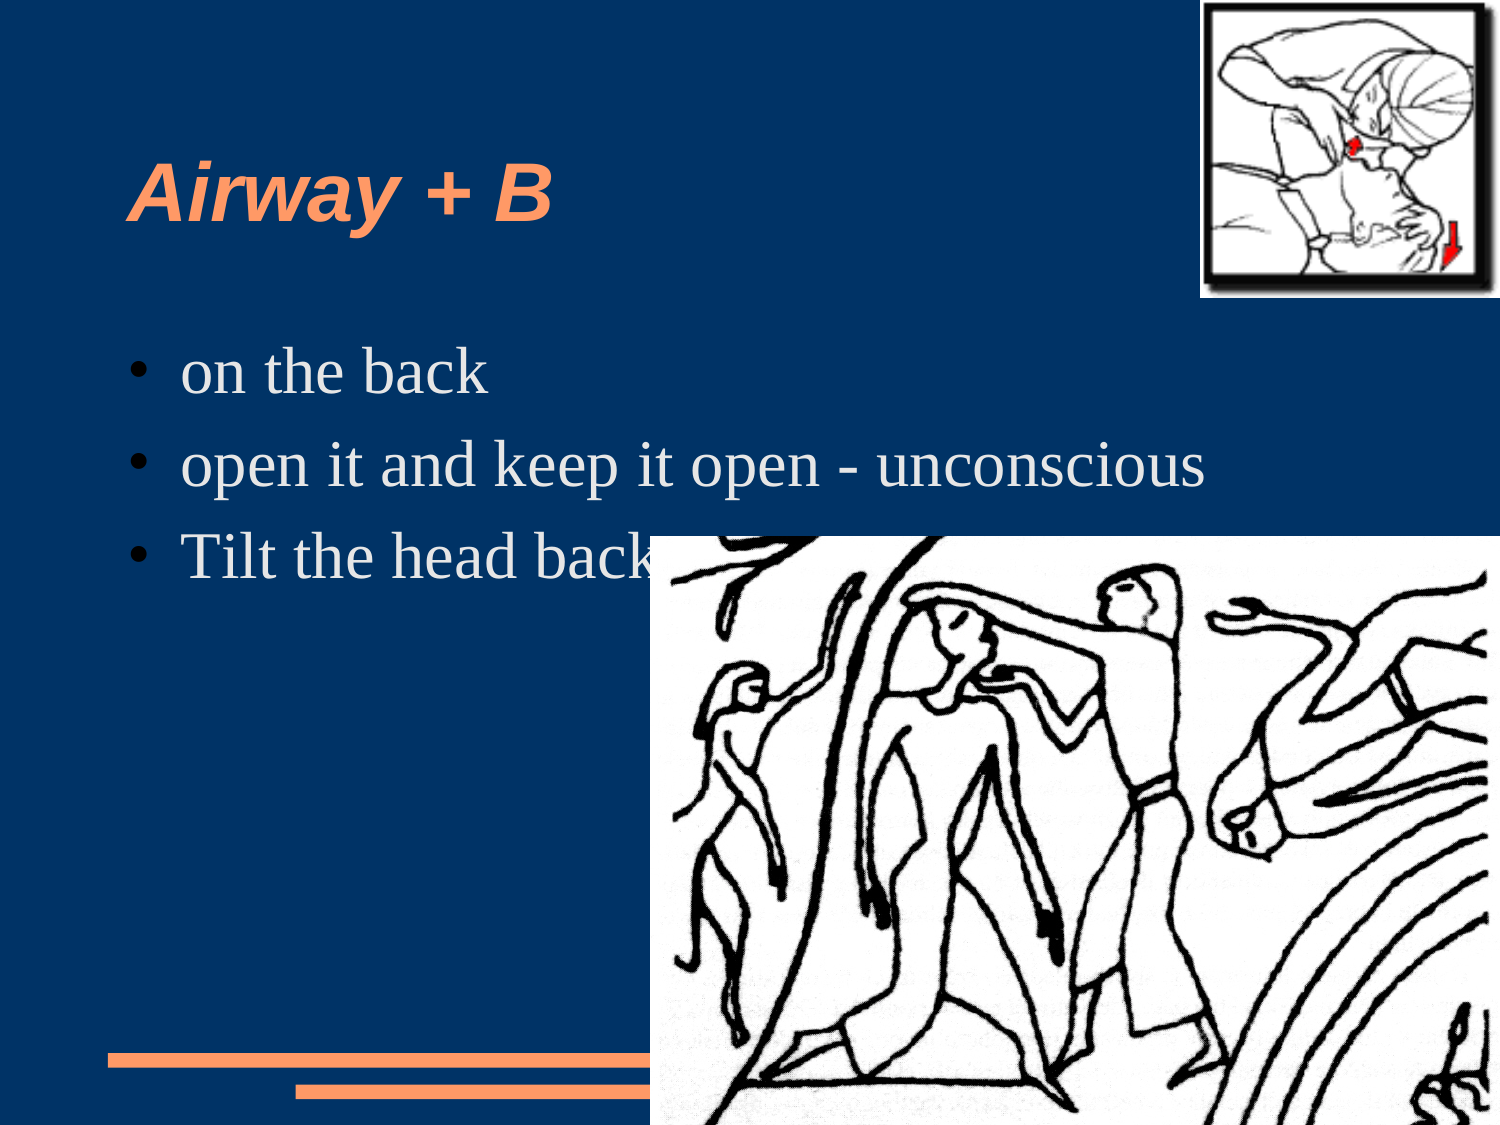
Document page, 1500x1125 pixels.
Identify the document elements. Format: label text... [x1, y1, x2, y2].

list on the back open it and keep it open - unconscious Tilt the head back [112, 324, 1388, 1001]
picture [650, 536, 1500, 1125]
picture [1200, 0, 1500, 298]
title Airway + B [112, 99, 1200, 288]
